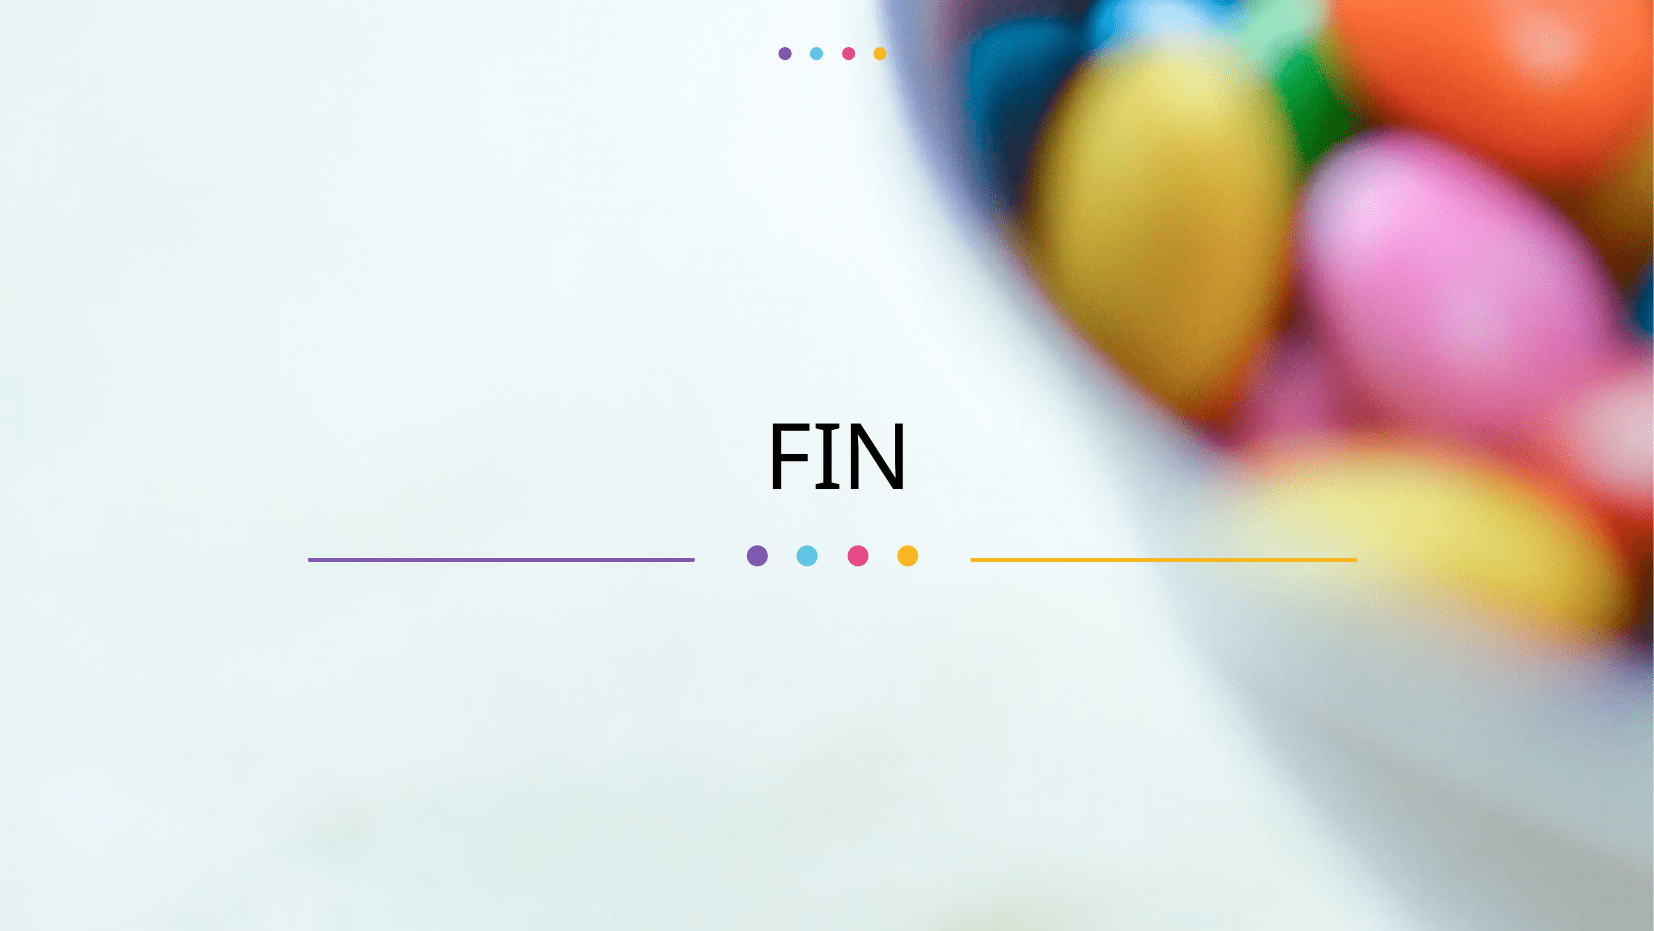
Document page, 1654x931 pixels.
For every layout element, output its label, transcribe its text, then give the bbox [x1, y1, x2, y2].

title FIN [94, 376, 1583, 532]
text_box [873, 47, 887, 61]
text_box [796, 545, 818, 567]
text_box [746, 545, 768, 567]
text_box [847, 545, 869, 567]
text_box [897, 545, 919, 567]
text_box [778, 47, 792, 61]
text_box [809, 47, 824, 61]
picture [0, 0, 1654, 931]
text_box [842, 47, 856, 61]
